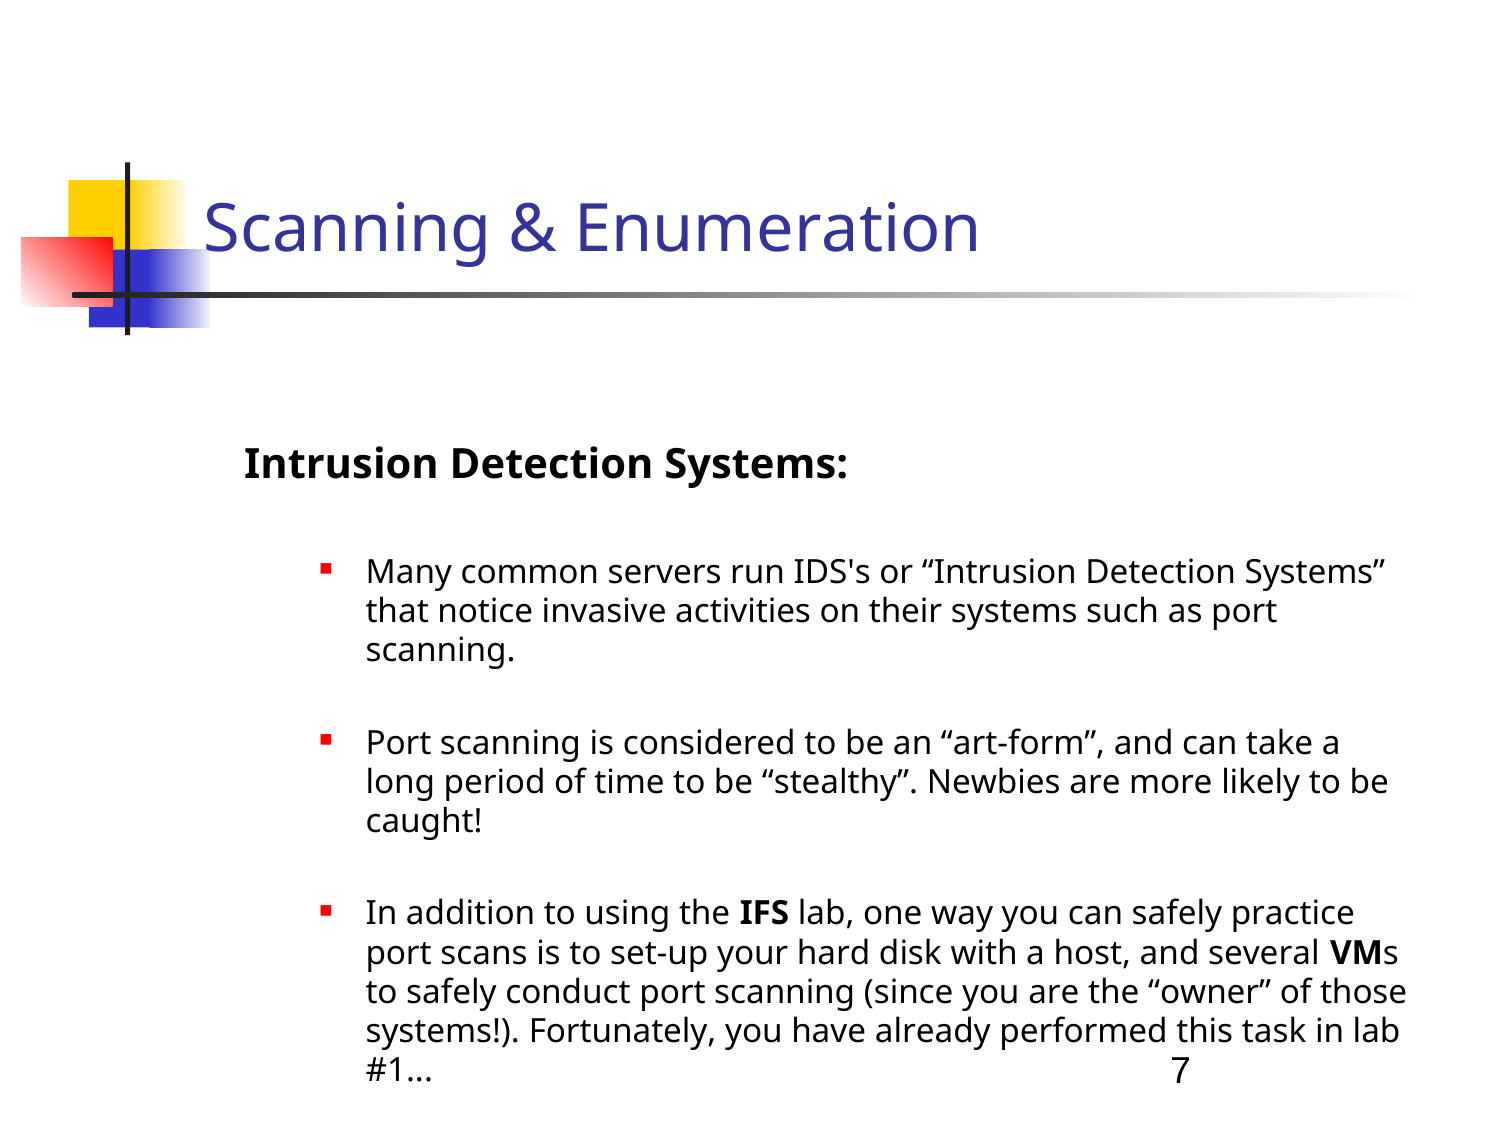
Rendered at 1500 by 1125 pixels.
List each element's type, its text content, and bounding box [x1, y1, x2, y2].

list Intrusion Detection Systems: Many common servers run IDS's or “Intrusion Detection Systems” that notice invasive activities on their systems such as port scanning. Port scanning is considered to be an “art-form”, and can take a long period of time to be “stealthy”. Newbies are more likely to be caught! In addition to using the IFS lab, one way you can safely practice port scans is to set-up your hard disk with a host, and several VMs to safely conduct port scanning (since you are the “owner” of those systems!). Fortunately, you have already performed this task in lab #1... [229, 365, 1434, 1034]
title Scanning & Enumeration [188, 18, 1468, 276]
